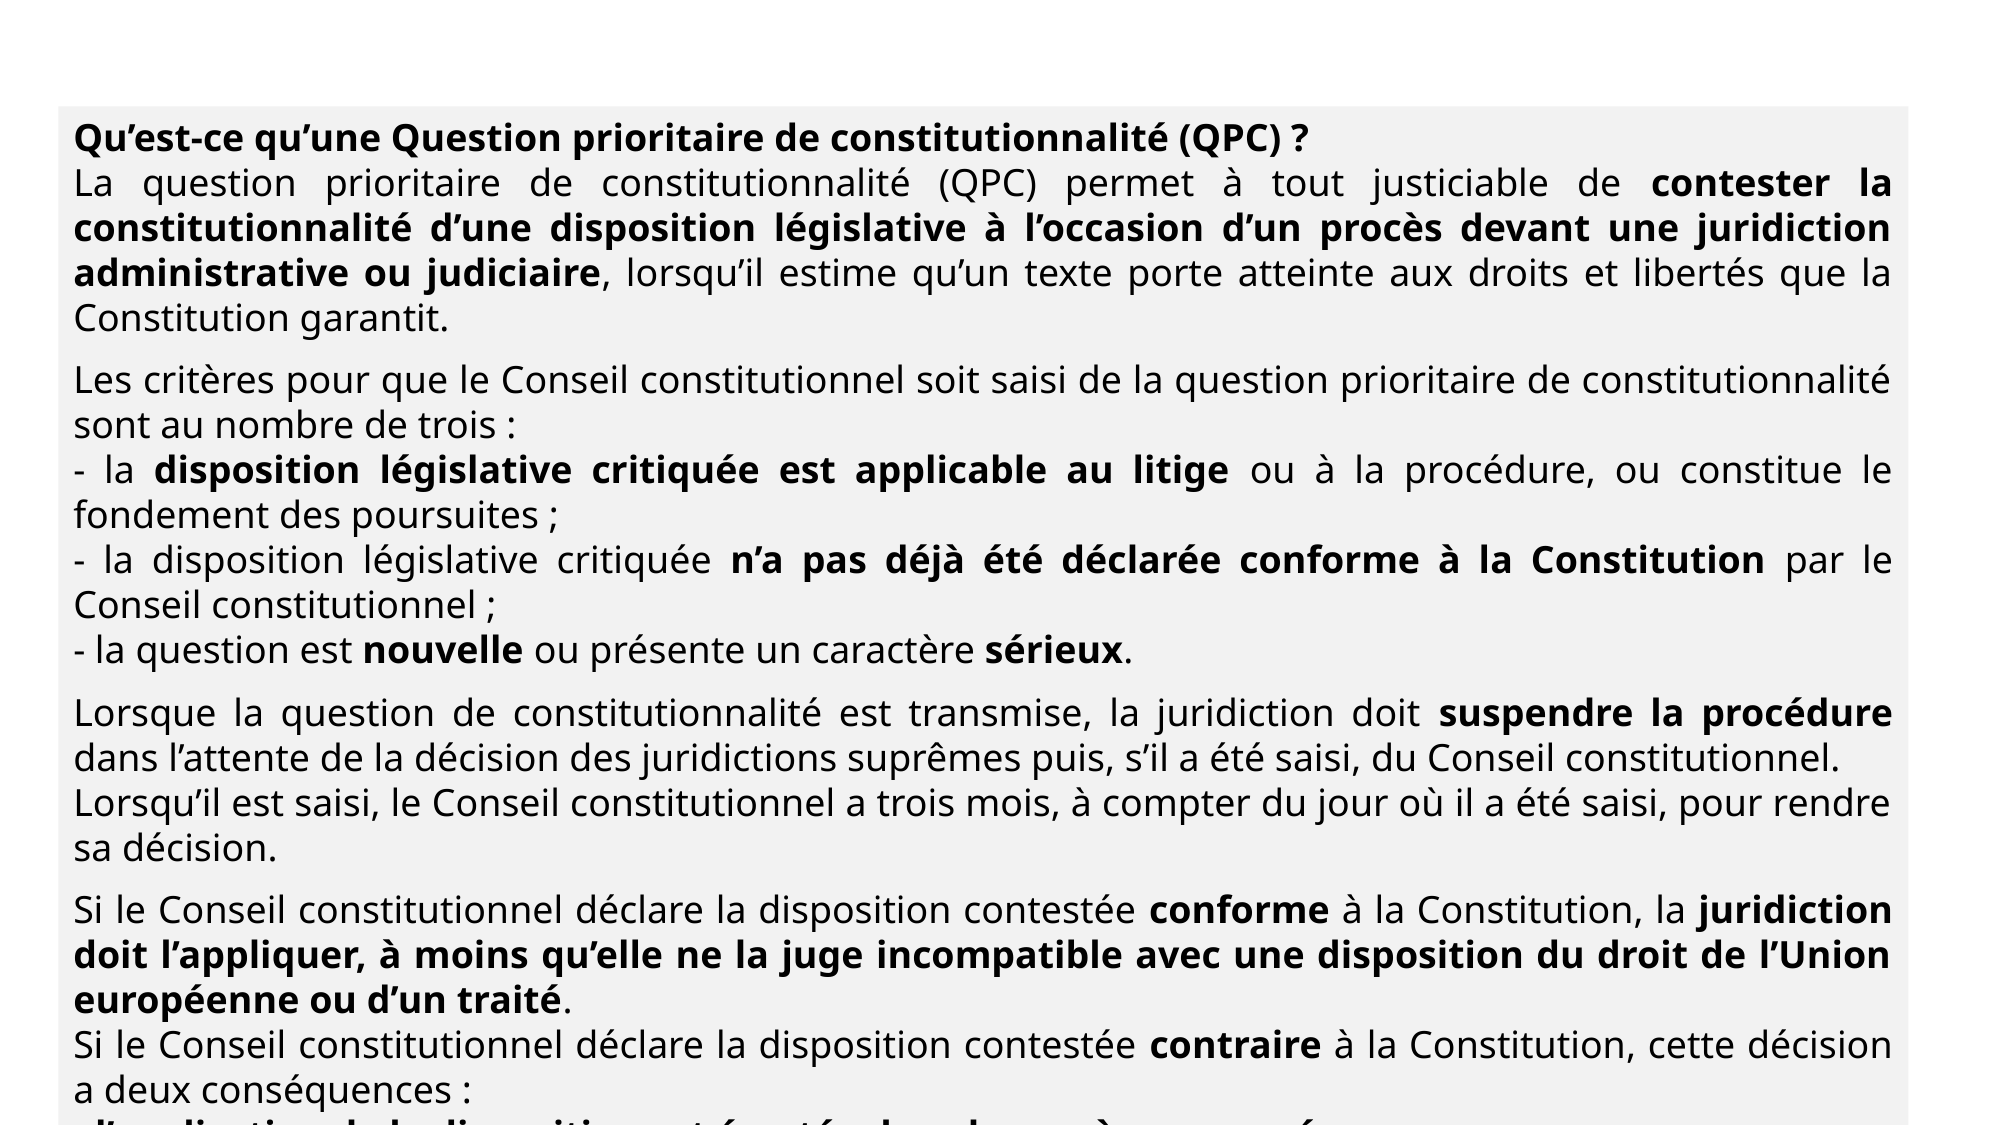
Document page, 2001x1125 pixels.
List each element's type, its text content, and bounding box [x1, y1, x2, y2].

text_box Qu’est-ce qu’une Question prioritaire de constitutionnalité (QPC) ? La question prioritaire de constitutionnalité (QPC) permet à tout justiciable de contester la constitutionnalité d’une disposition législative à l’occasion d’un procès devant une juridiction administrative ou judiciaire, lorsqu’il estime qu’un texte porte atteinte aux droits et libertés que la Constitution garantit. Les critères pour que le Conseil constitutionnel soit saisi de la question prioritaire de constitutionnalité sont au nombre de trois : - la disposition législative critiquée est applicable au litige ou à la procédure, ou constitue le fondement des poursuites ; - la disposition législative critiquée n’a pas déjà été déclarée conforme à la Constitution par le Conseil constitutionnel ; - la question est nouvelle ou présente un caractère sérieux. Lorsque la question de constitutionnalité est transmise, la juridiction doit suspendre la procédure dans l’attente de la décision des juridictions suprêmes puis, s’il a été saisi, du Conseil constitutionnel. Lorsqu’il est saisi, le Conseil constitutionnel a trois mois, à compter du jour où il a été saisi, pour rendre sa décision. Si le Conseil constitutionnel déclare la disposition contestée conforme à la Constitution, la juridiction doit l’appliquer, à moins qu’elle ne la juge incompatible avec une disposition du droit de l’Union européenne ou d’un traité. Si le Conseil constitutionnel déclare la disposition contestée contraire à la Constitution, cette décision a deux conséquences : - l’application de la disposition est écartée dans le procès concerné ; - la disposition est abrogée soit immédiatement, soit à compter d’une date ultérieure fixée par le Conseil lui-même. Les décisions du Conseil constitutionnel ne sont susceptibles d’aucun recours [58, 106, 1909, 1038]
